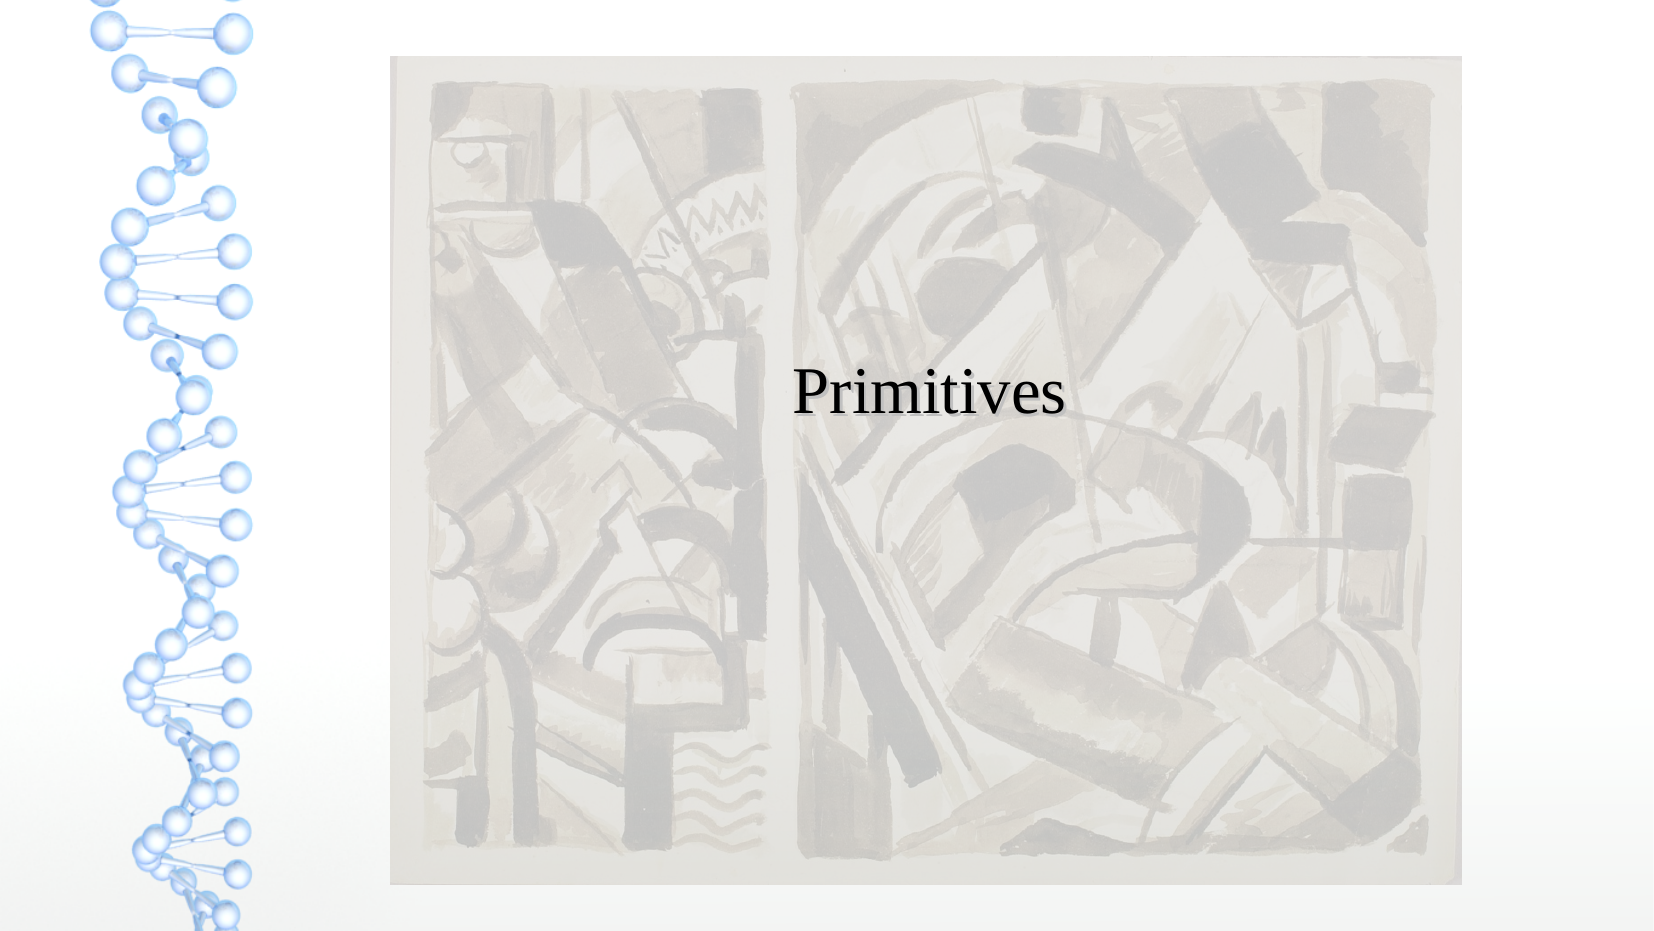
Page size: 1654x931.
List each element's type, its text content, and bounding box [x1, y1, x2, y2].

subtitle Primitives [265, 35, 1595, 748]
picture [0, 0, 1654, 931]
